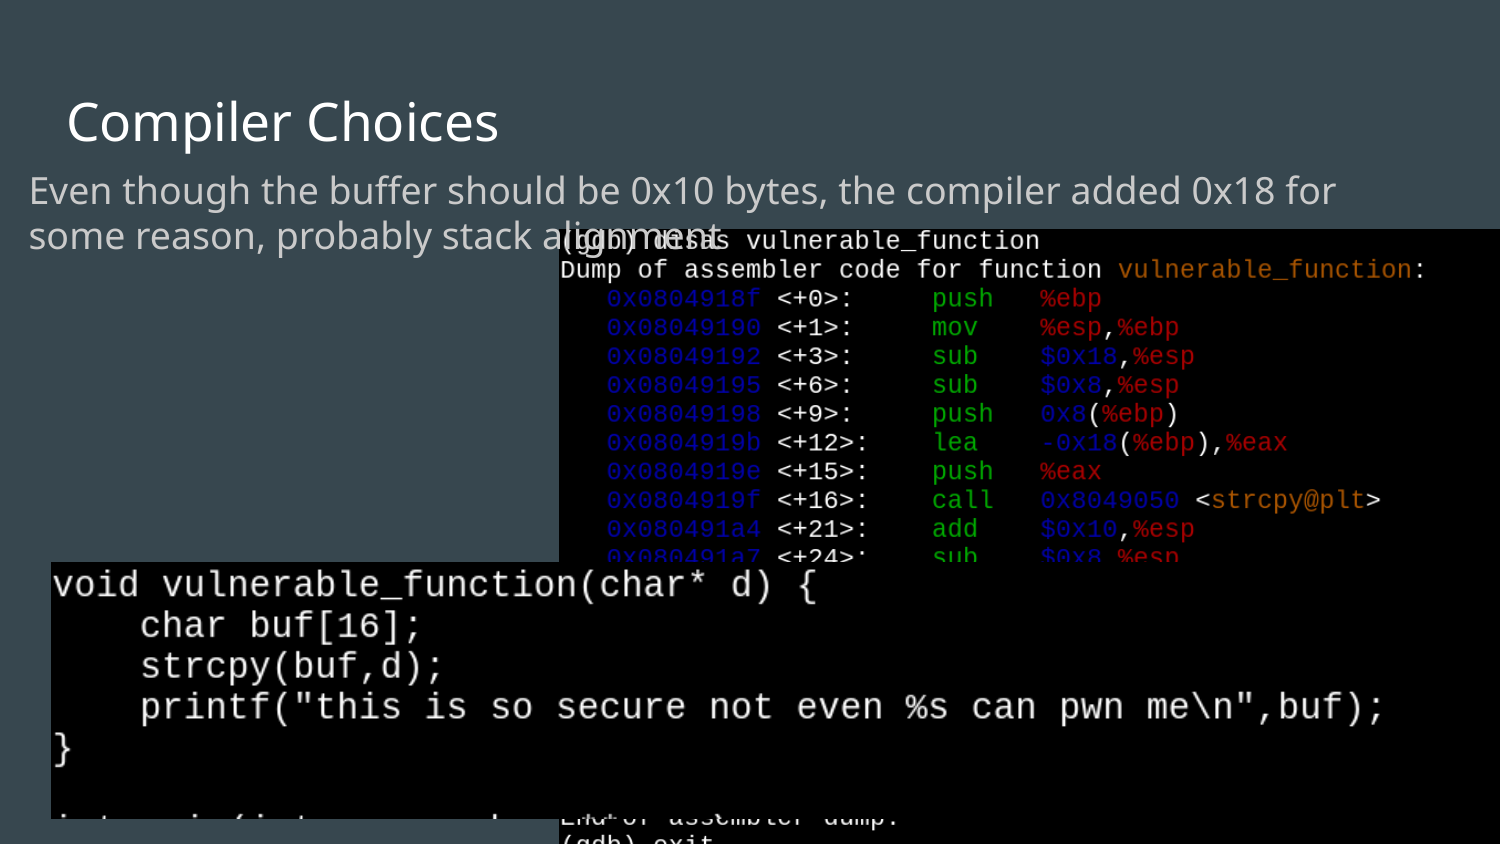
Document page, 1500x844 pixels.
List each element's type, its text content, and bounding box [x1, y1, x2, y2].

title Compiler Choices [51, 72, 1449, 167]
picture [51, 229, 1500, 844]
text_box Even though the buffer should be 0x10 bytes, the compiler added 0x18 for some reason, probably stack alignment [13, 152, 1364, 310]
